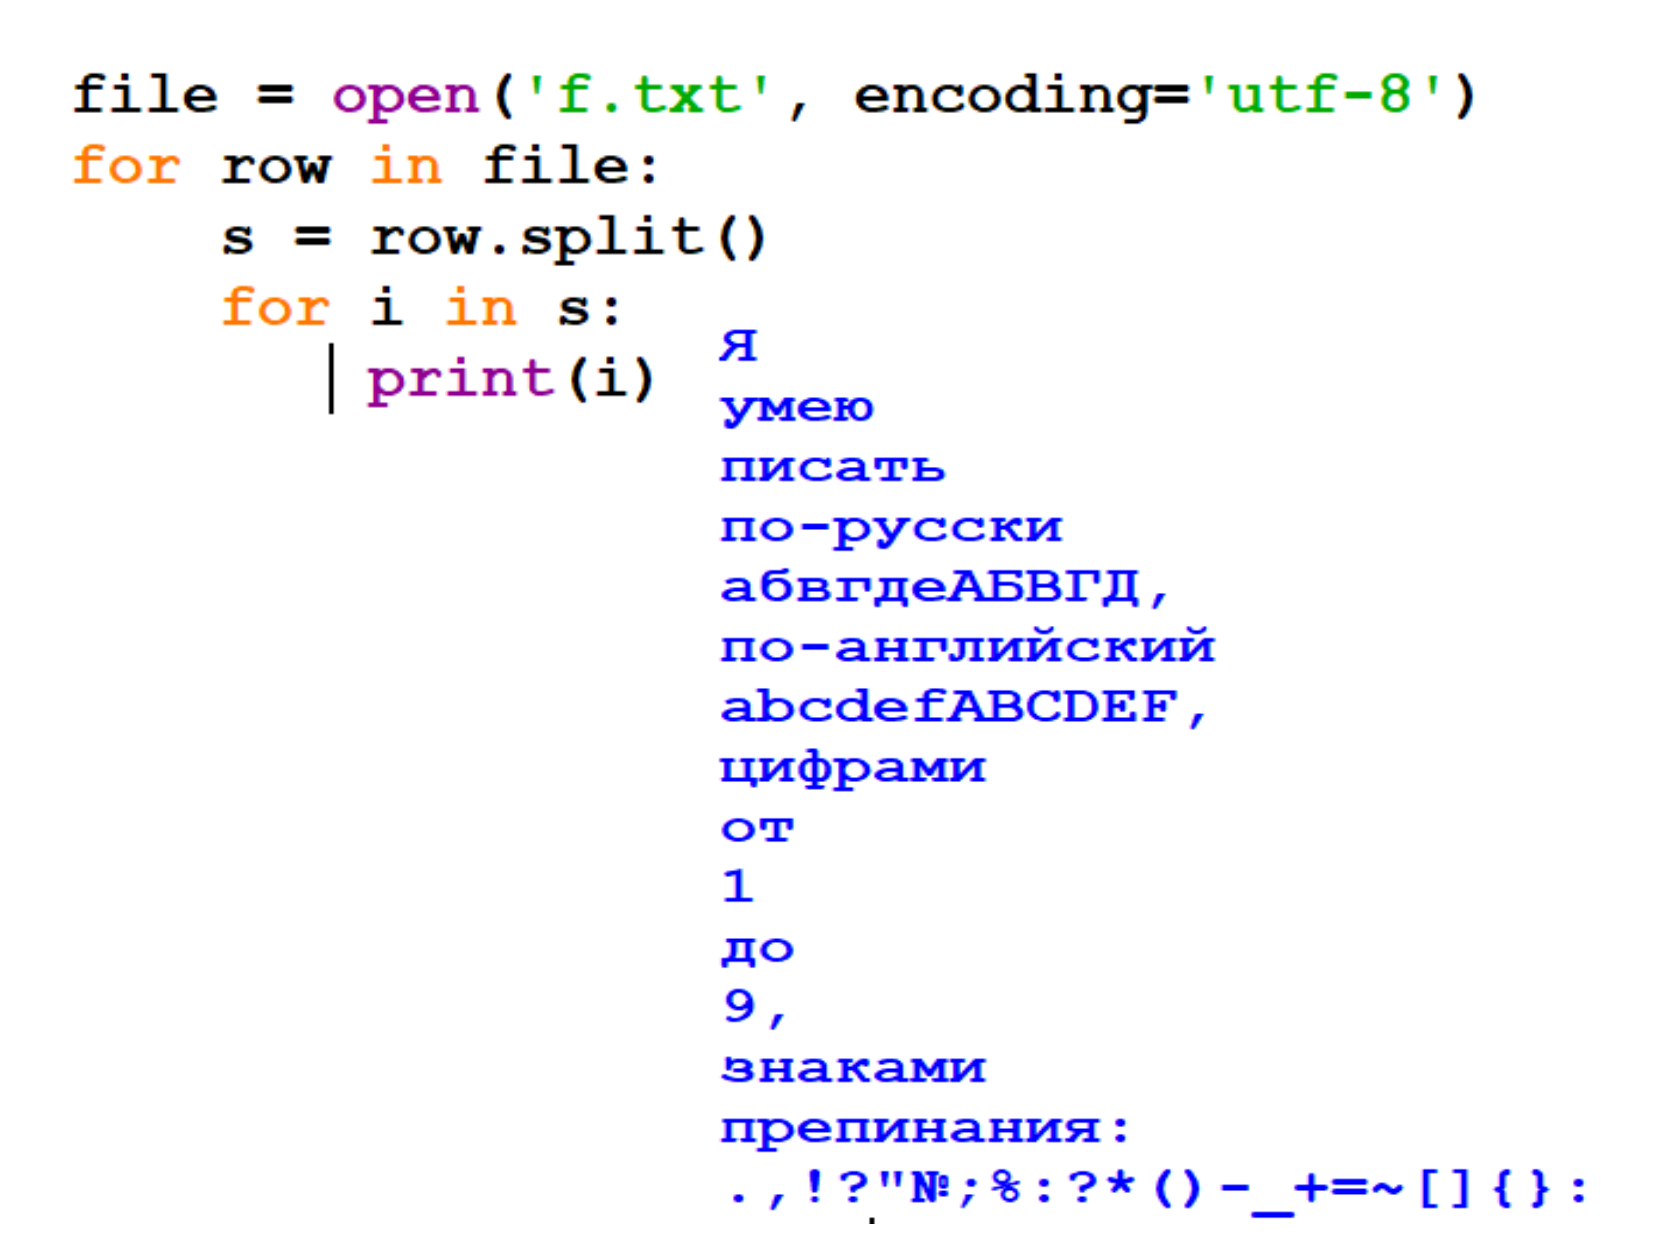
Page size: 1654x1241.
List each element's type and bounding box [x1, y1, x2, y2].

picture [59, 58, 1634, 1224]
